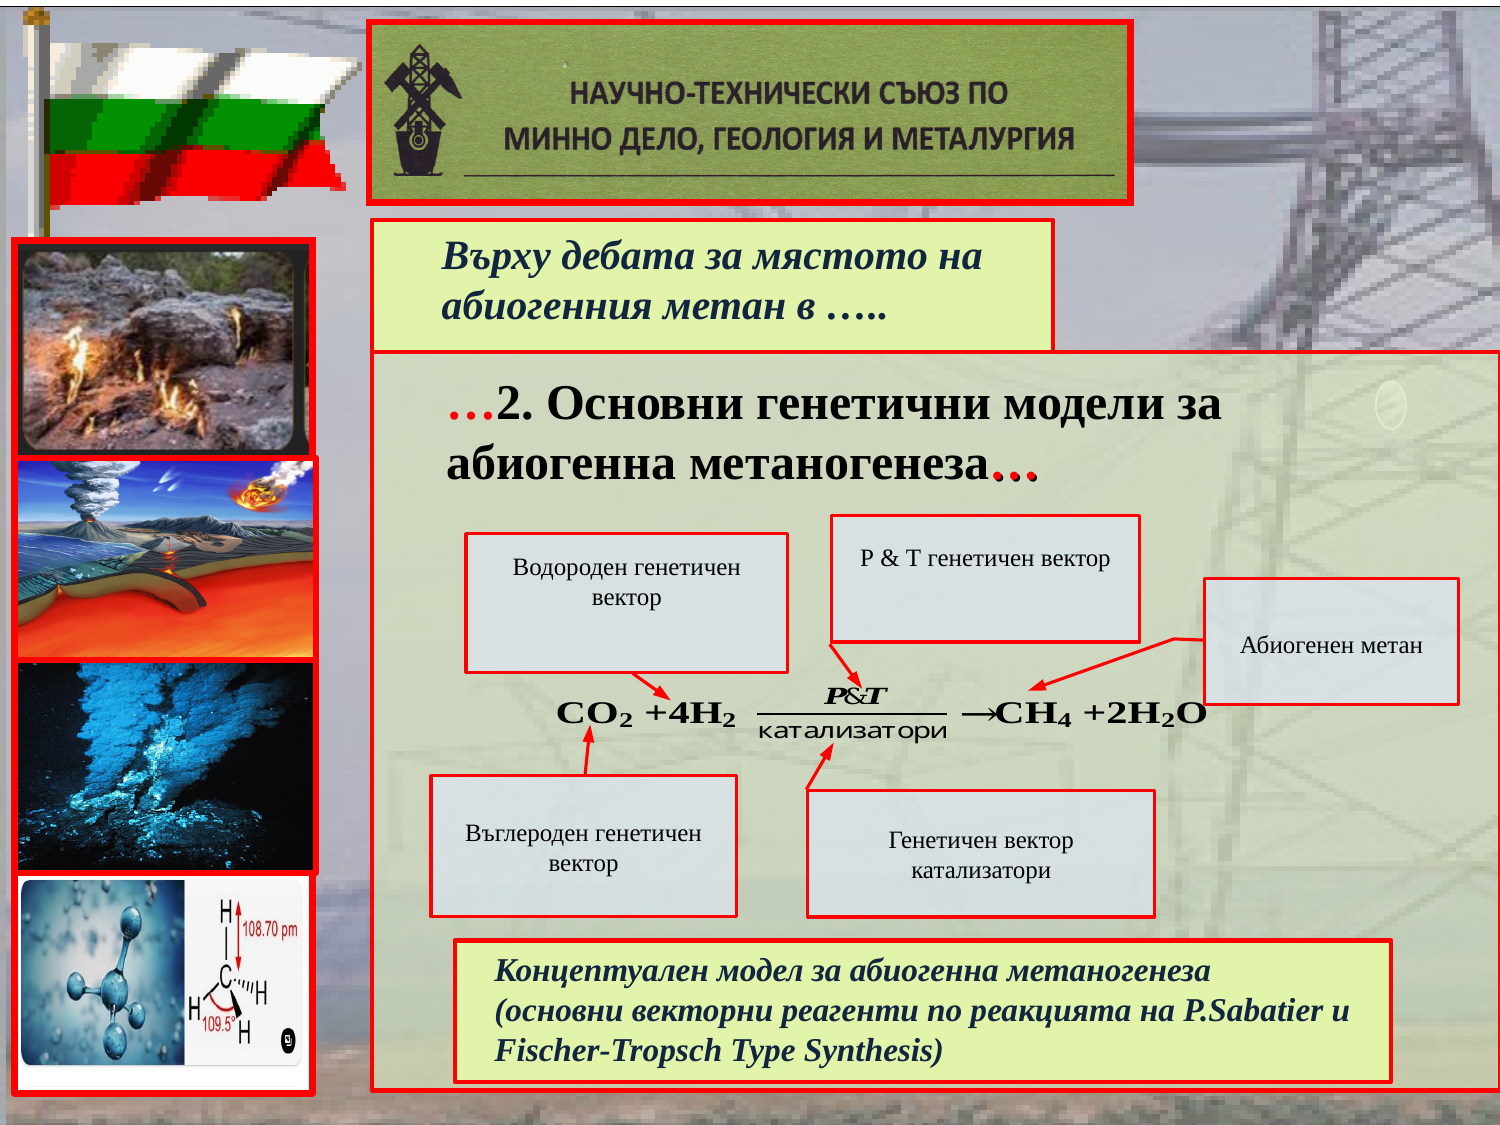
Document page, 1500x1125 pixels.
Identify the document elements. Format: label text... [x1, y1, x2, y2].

text_box Генетичен вектор катализатори [808, 791, 1155, 917]
text_box Водороден генетичен вектор [466, 534, 788, 672]
text_box Върху дебата за мястото на абиогенния метан в ….. [371, 219, 1053, 353]
text_box [372, 352, 1500, 1090]
text_box Въглероден генетичен вектор [431, 776, 736, 917]
text_box Абиогенен метан [1205, 578, 1459, 705]
picture [0, 7, 1500, 1125]
text_box Р & T генетичен вектор [831, 515, 1140, 642]
picture [555, 685, 1233, 776]
text_box Концептуален модел за абиогенна метаногенеза (основни векторни реагенти по реакцията на Р.Sabatier и Fischer-Tropsch Type Synthesis) [455, 940, 1391, 1082]
text_box …2. Основни генетични модели за абиогенна метаногенеза… [431, 361, 1377, 499]
